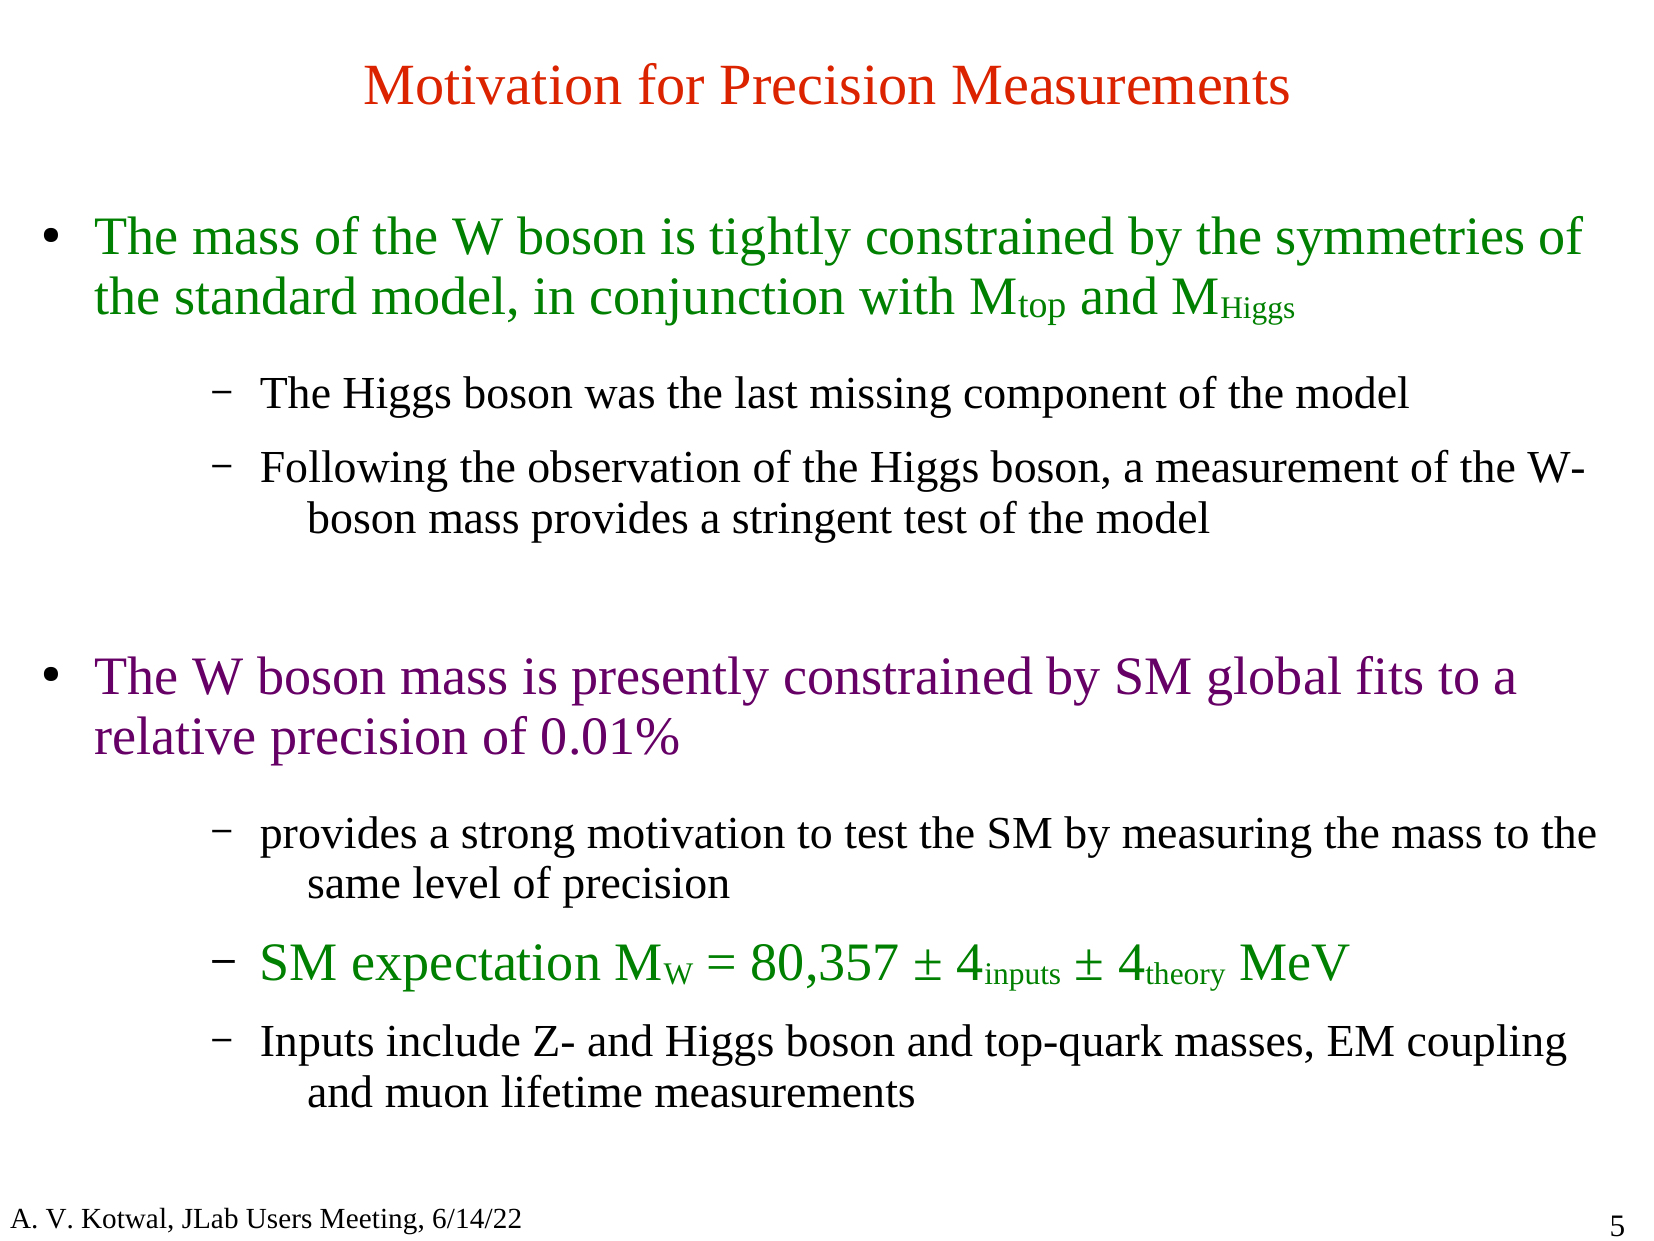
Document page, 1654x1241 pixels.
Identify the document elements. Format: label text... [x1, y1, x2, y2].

list The mass of the W boson is tightly constrained by the symmetries of the standard model, in conjunction with Mtop and MHiggs The Higgs boson was the last missing component of the model Following the observation of the Higgs boson, a measurement of the W-boson mass provides a stringent test of the model The W boson mass is presently constrained by SM global fits to a relative precision of 0.01% provides a strong motivation to test the SM by measuring the mass to the same level of precision SM expectation MW = 80,357 ± 4inputs ± 4theory MeV Inputs include Z- and Higgs boson and top-quark masses, EM coupling and muon lifetime measurements [23, 206, 1644, 1241]
title Motivation for Precision Measurements [121, 8, 1534, 162]
